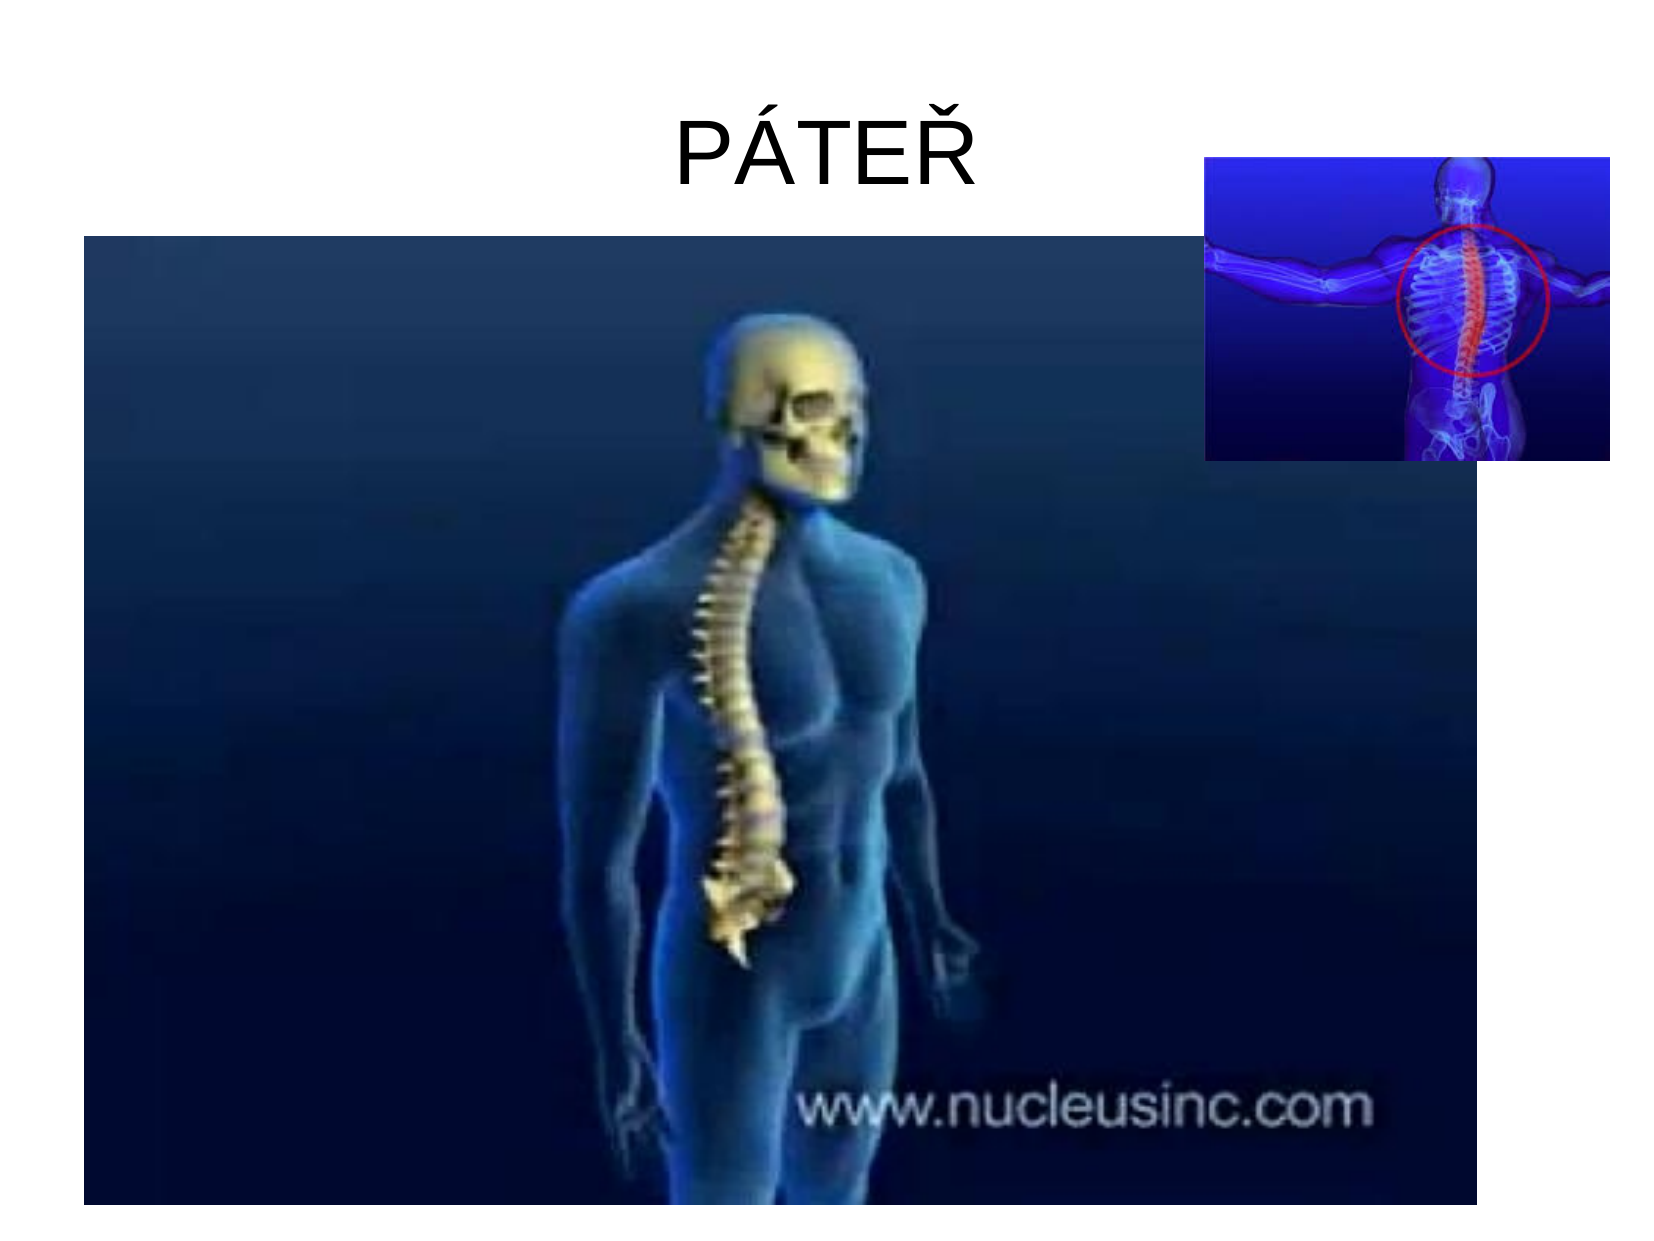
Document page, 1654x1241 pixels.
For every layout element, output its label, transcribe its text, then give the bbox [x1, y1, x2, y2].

picture [84, 157, 1610, 1205]
title PÁTEŘ [82, 49, 1571, 257]
